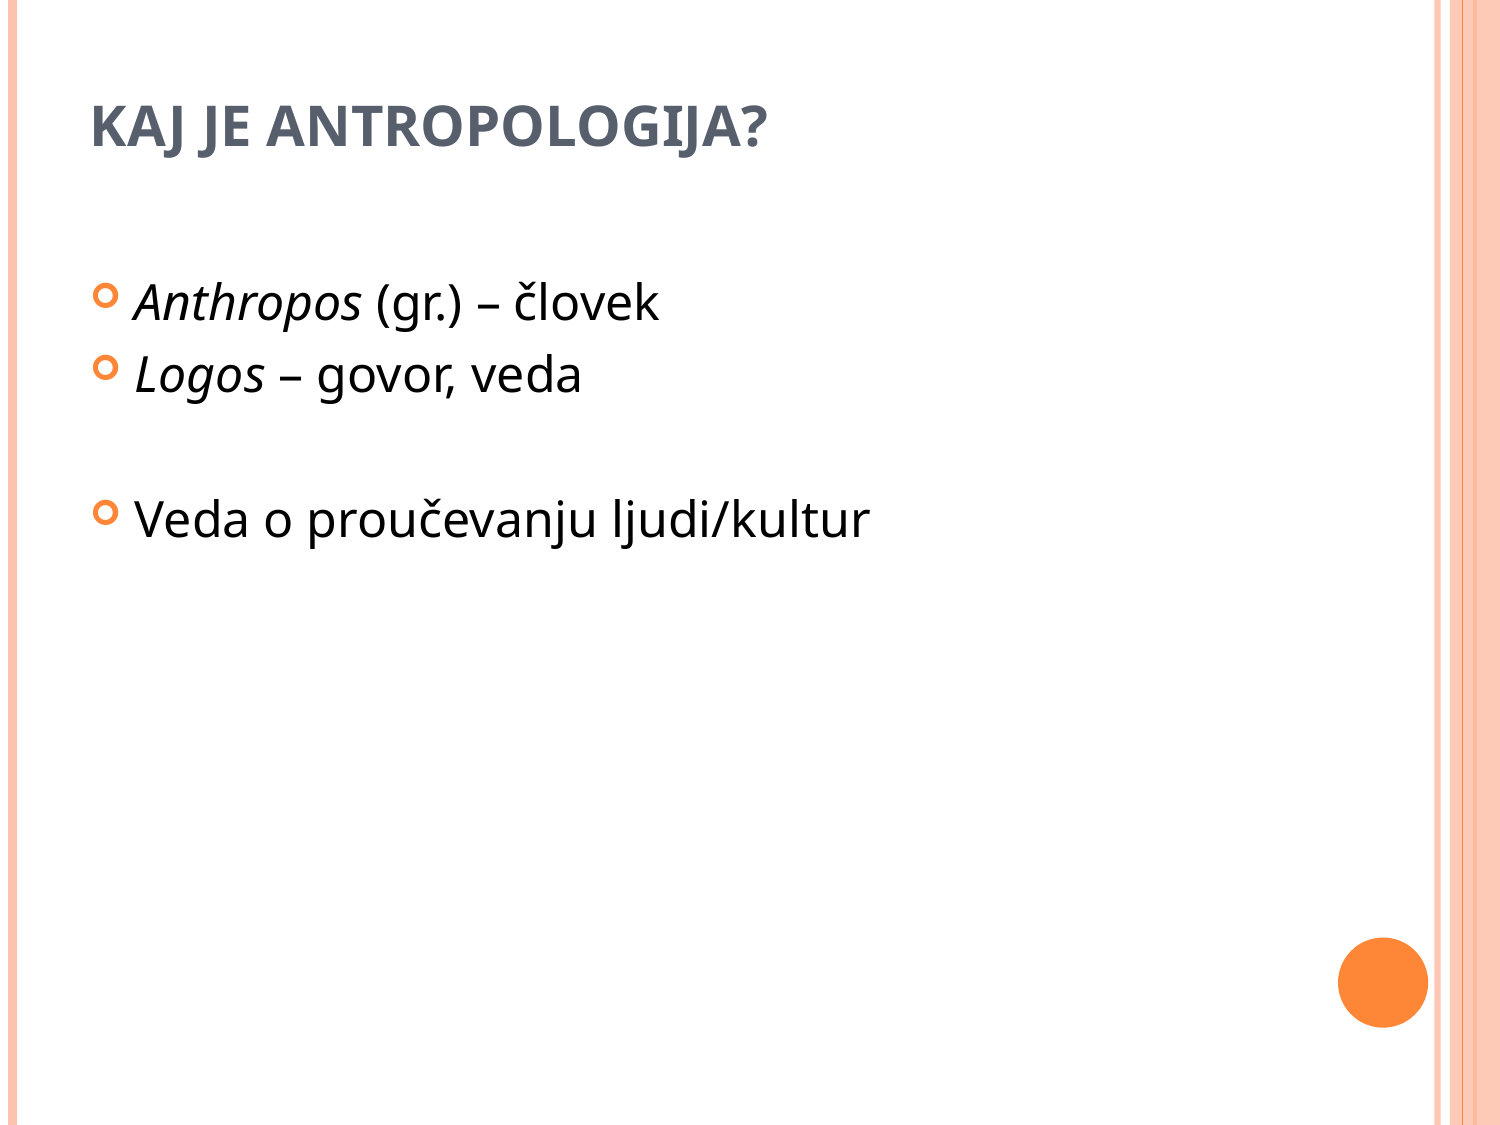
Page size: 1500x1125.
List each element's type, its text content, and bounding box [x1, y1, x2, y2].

list Anthropos (gr.) – človek Logos – govor, veda Veda o proučevanju ljudi/kultur [74, 262, 1300, 1063]
title KAJ JE ANTROPOLOGIJA? [74, 14, 1300, 233]
